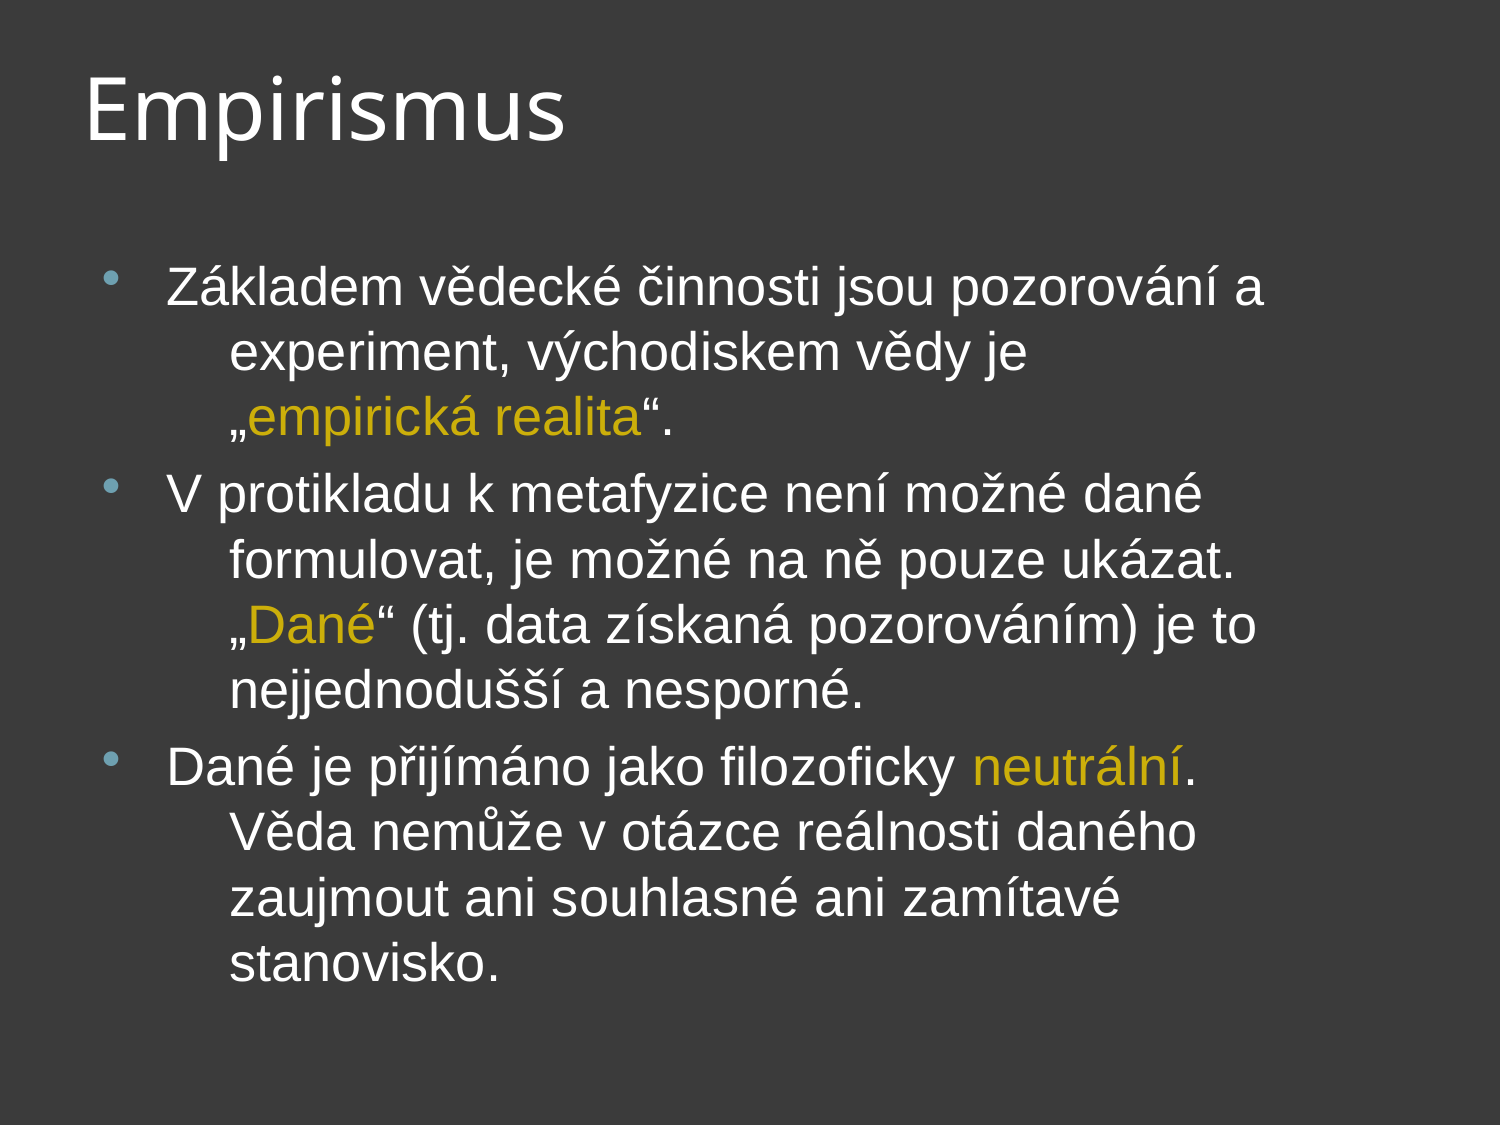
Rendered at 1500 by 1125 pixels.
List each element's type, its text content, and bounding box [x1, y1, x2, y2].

list Základem vědecké činnosti jsou pozorování a experiment, východiskem vědy je „empirická realita“. V protikladu k metafyzice není možné dané formulovat, je možné na ně pouze ukázat. „Dané“ (tj. data získaná pozorováním) je to nejjednodušší a nesporné. Dané je přijímáno jako filozoficky neutrální. Věda nemůže v otázce reálnosti daného zaujmout ani souhlasné ani zamítavé stanovisko. [76, 243, 1302, 1064]
title Empirismus [75, 45, 1300, 268]
